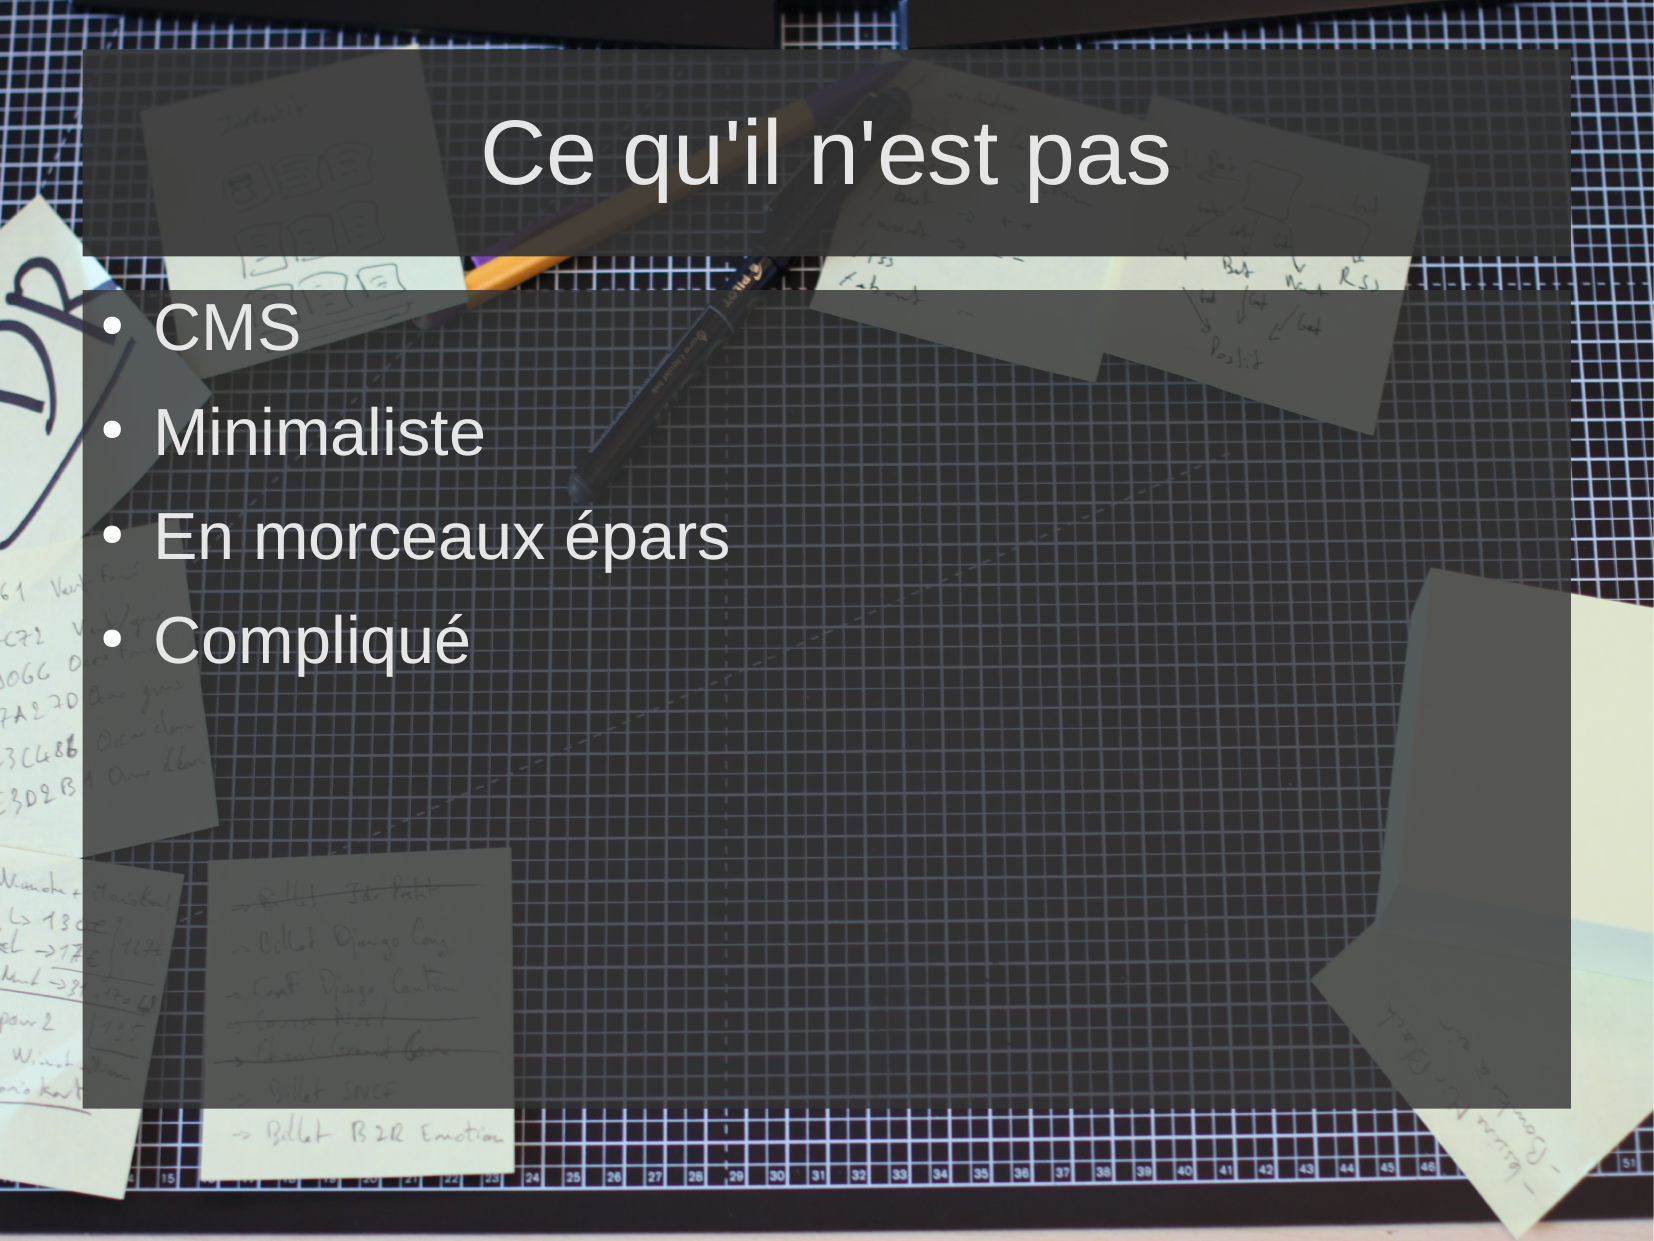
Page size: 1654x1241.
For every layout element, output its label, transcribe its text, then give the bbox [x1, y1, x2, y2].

title Ce qu'il n'est pas [82, 49, 1571, 257]
picture [0, 0, 1654, 1241]
list CMS Minimaliste En morceaux épars Compliqué [82, 290, 1571, 1109]
